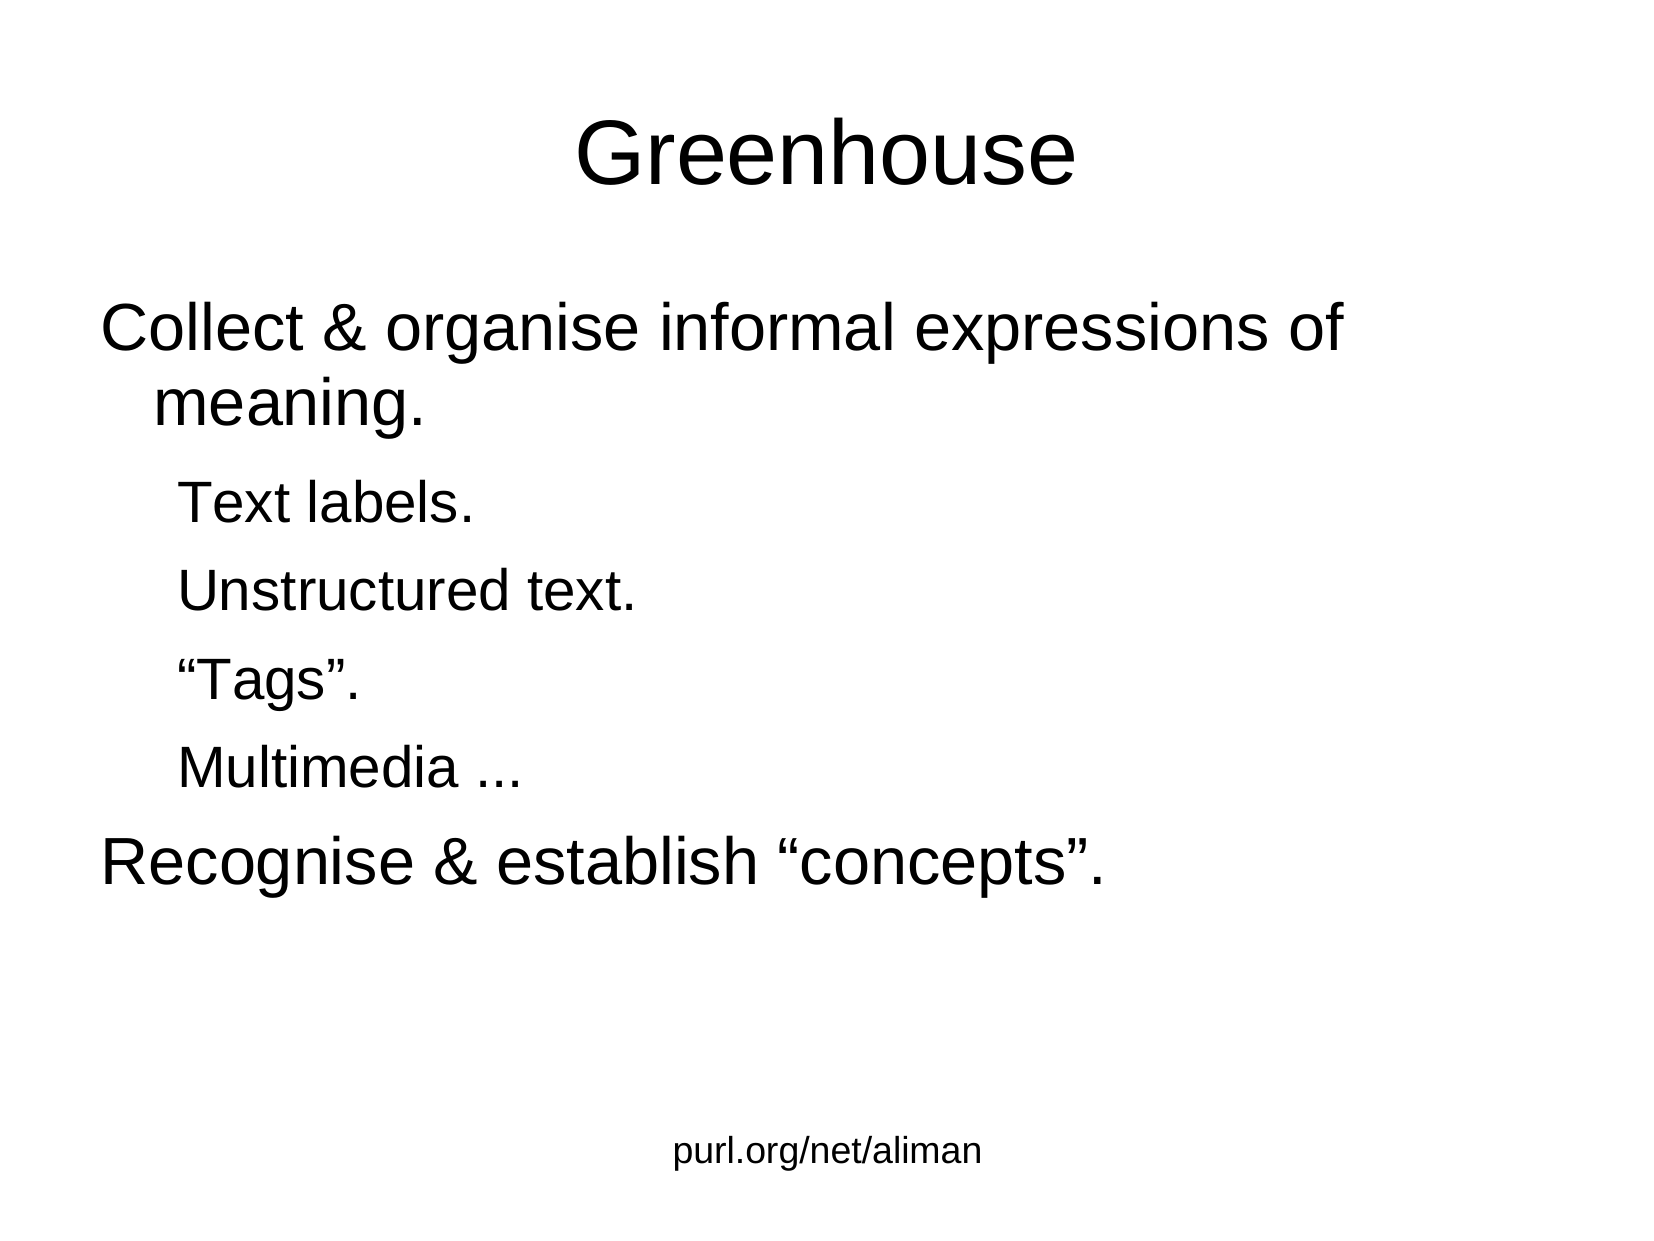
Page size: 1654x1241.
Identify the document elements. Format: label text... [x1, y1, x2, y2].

list Collect & organise informal expressions of meaning. Text labels. Unstructured text. “Tags”. Multimedia ... Recognise & establish “concepts”. [82, 290, 1571, 1094]
title Greenhouse [82, 56, 1571, 250]
